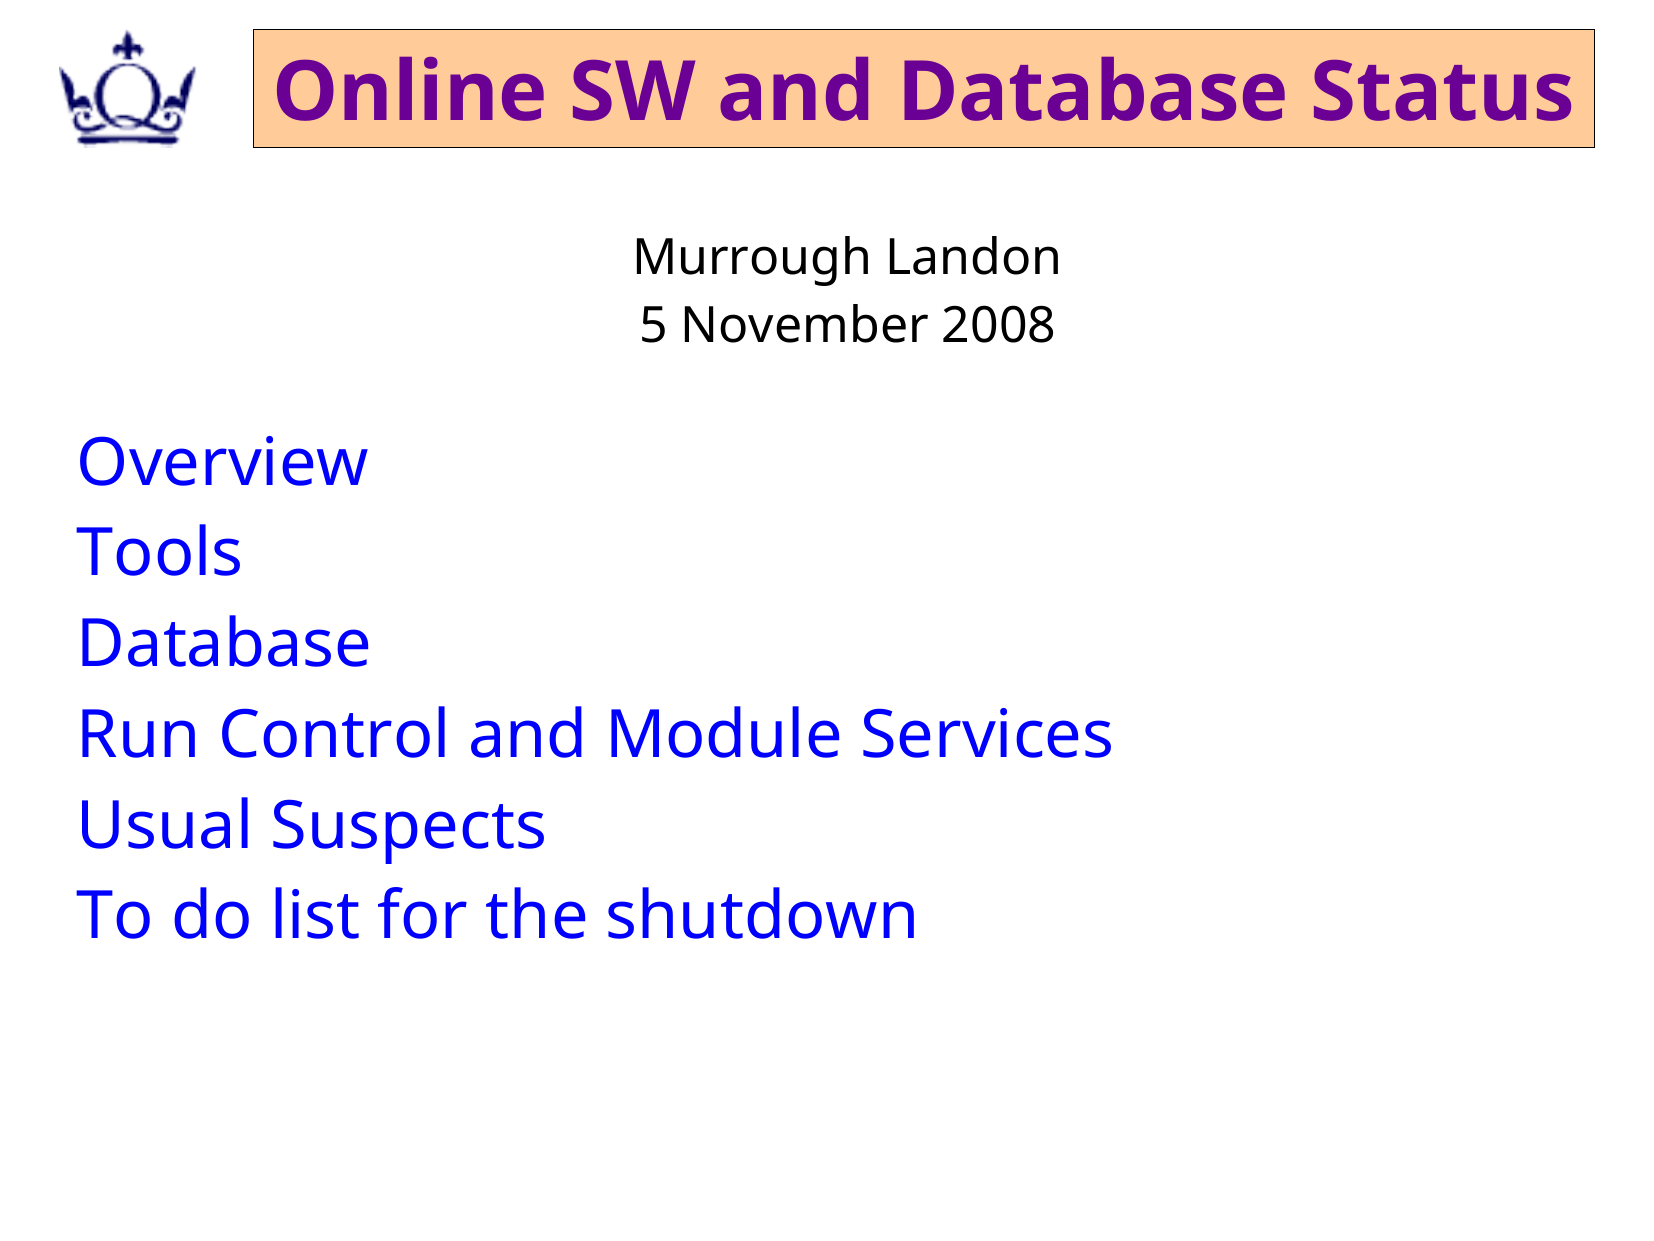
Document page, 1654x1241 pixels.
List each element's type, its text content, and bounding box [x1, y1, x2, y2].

picture [59, 29, 200, 148]
title Online SW and Database Status [253, 29, 1595, 148]
list Overview Tools Database Run Control and Module Services Usual Suspects To do list for the shutdown [59, 413, 1595, 1127]
text_box Murrough Landon 5 November 2008 [476, 220, 1219, 360]
